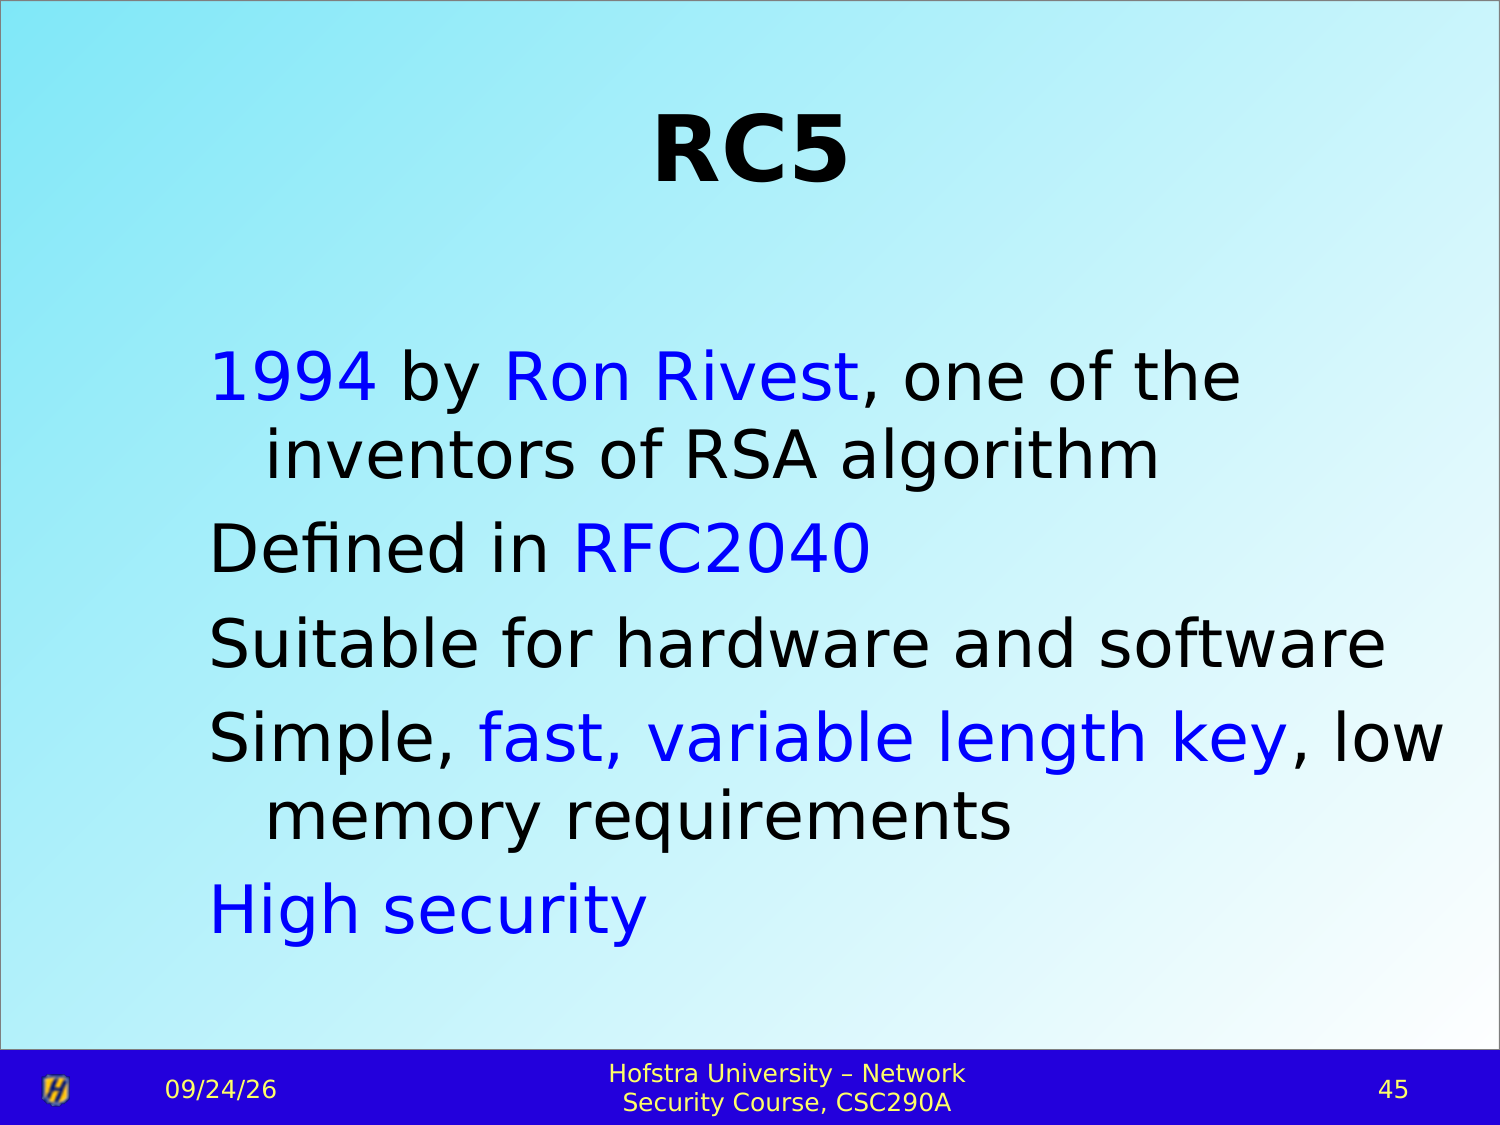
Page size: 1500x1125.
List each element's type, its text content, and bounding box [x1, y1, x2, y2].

title RC5 [112, 88, 1391, 212]
picture [37, 1072, 76, 1110]
list 1994 by Ron Rivest, one of the inventors of RSA algorithm Defined in RFC2040 Suitable for hardware and software Simple, fast, variable length key, low memory requirements High security [193, 331, 1469, 1007]
